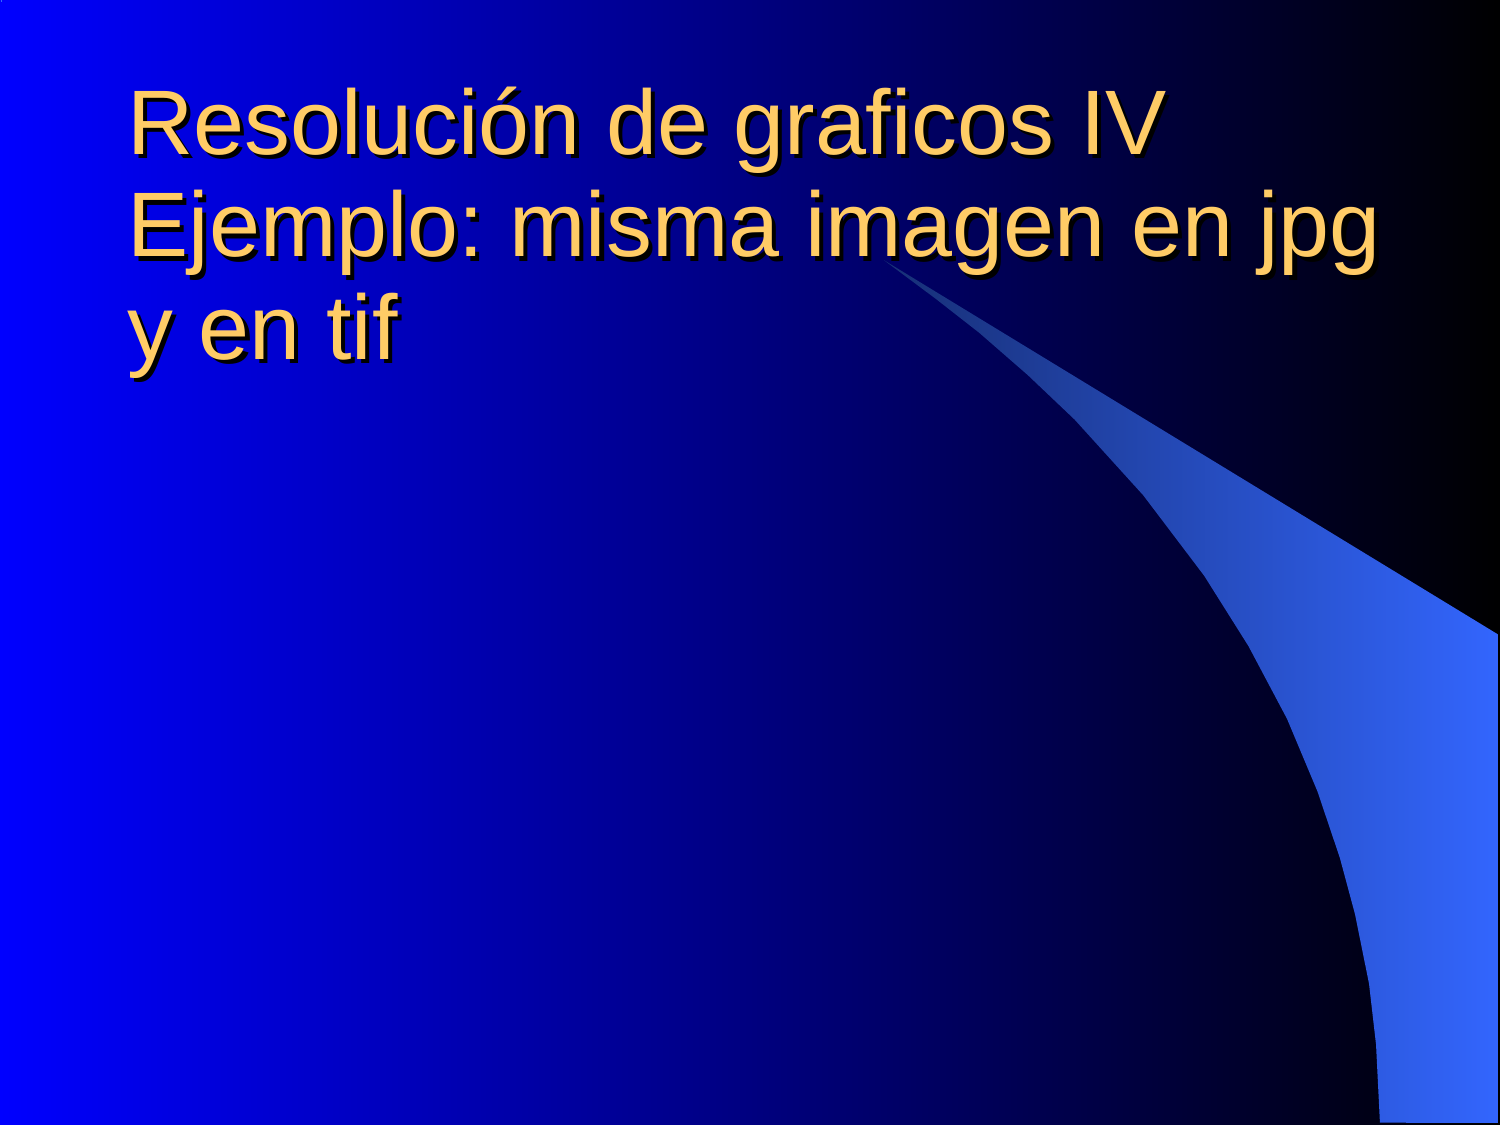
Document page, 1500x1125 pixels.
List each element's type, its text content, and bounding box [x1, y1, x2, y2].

title Resolución de graficos IV Ejemplo: misma imagen en jpg y en tif [112, 52, 1438, 398]
